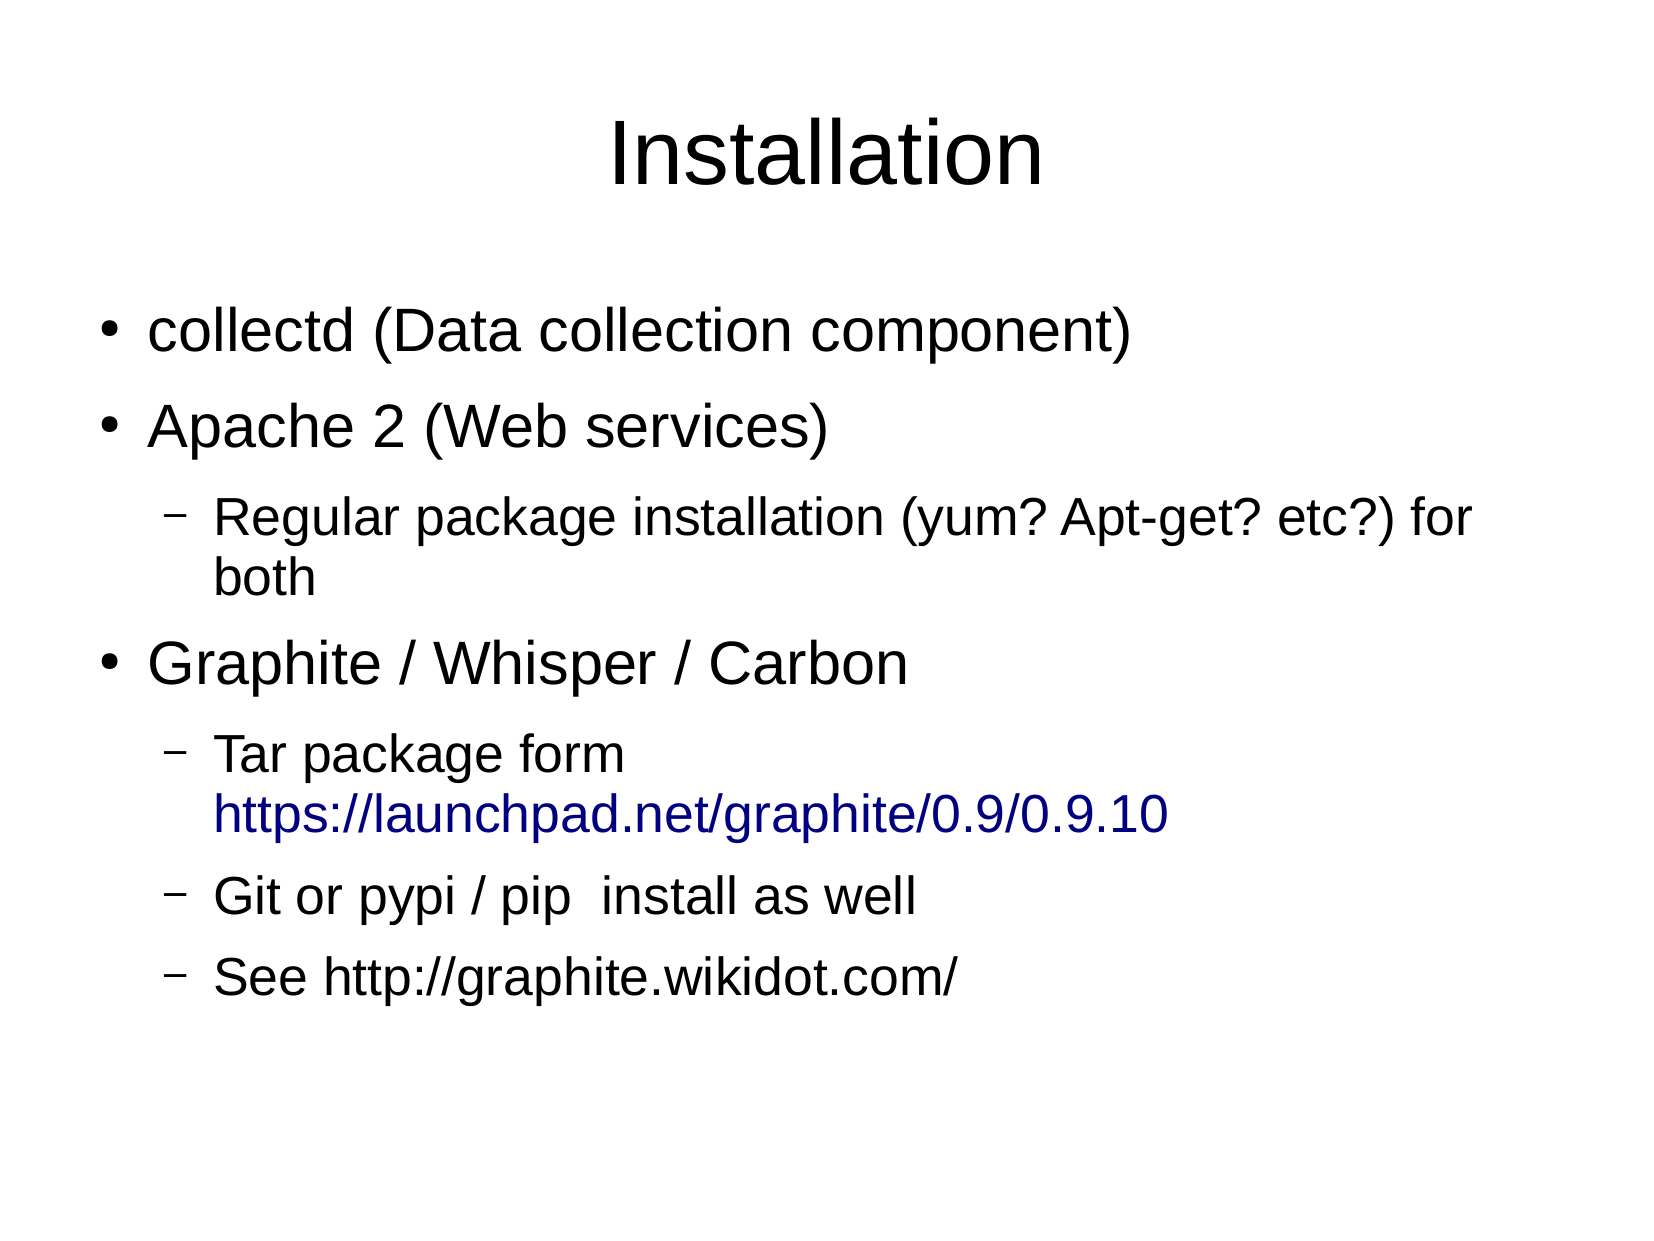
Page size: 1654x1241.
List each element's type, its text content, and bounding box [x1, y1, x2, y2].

title Installation [82, 49, 1571, 257]
list collectd (Data collection component) Apache 2 (Web services) Regular package installation (yum? Apt-get? etc?) for both Graphite / Whisper / Carbon Tar package form https://launchpad.net/graphite/0.9/0.9.10 Git or pypi / pip install as well See http://graphite.wikidot.com/ [82, 296, 1538, 1016]
